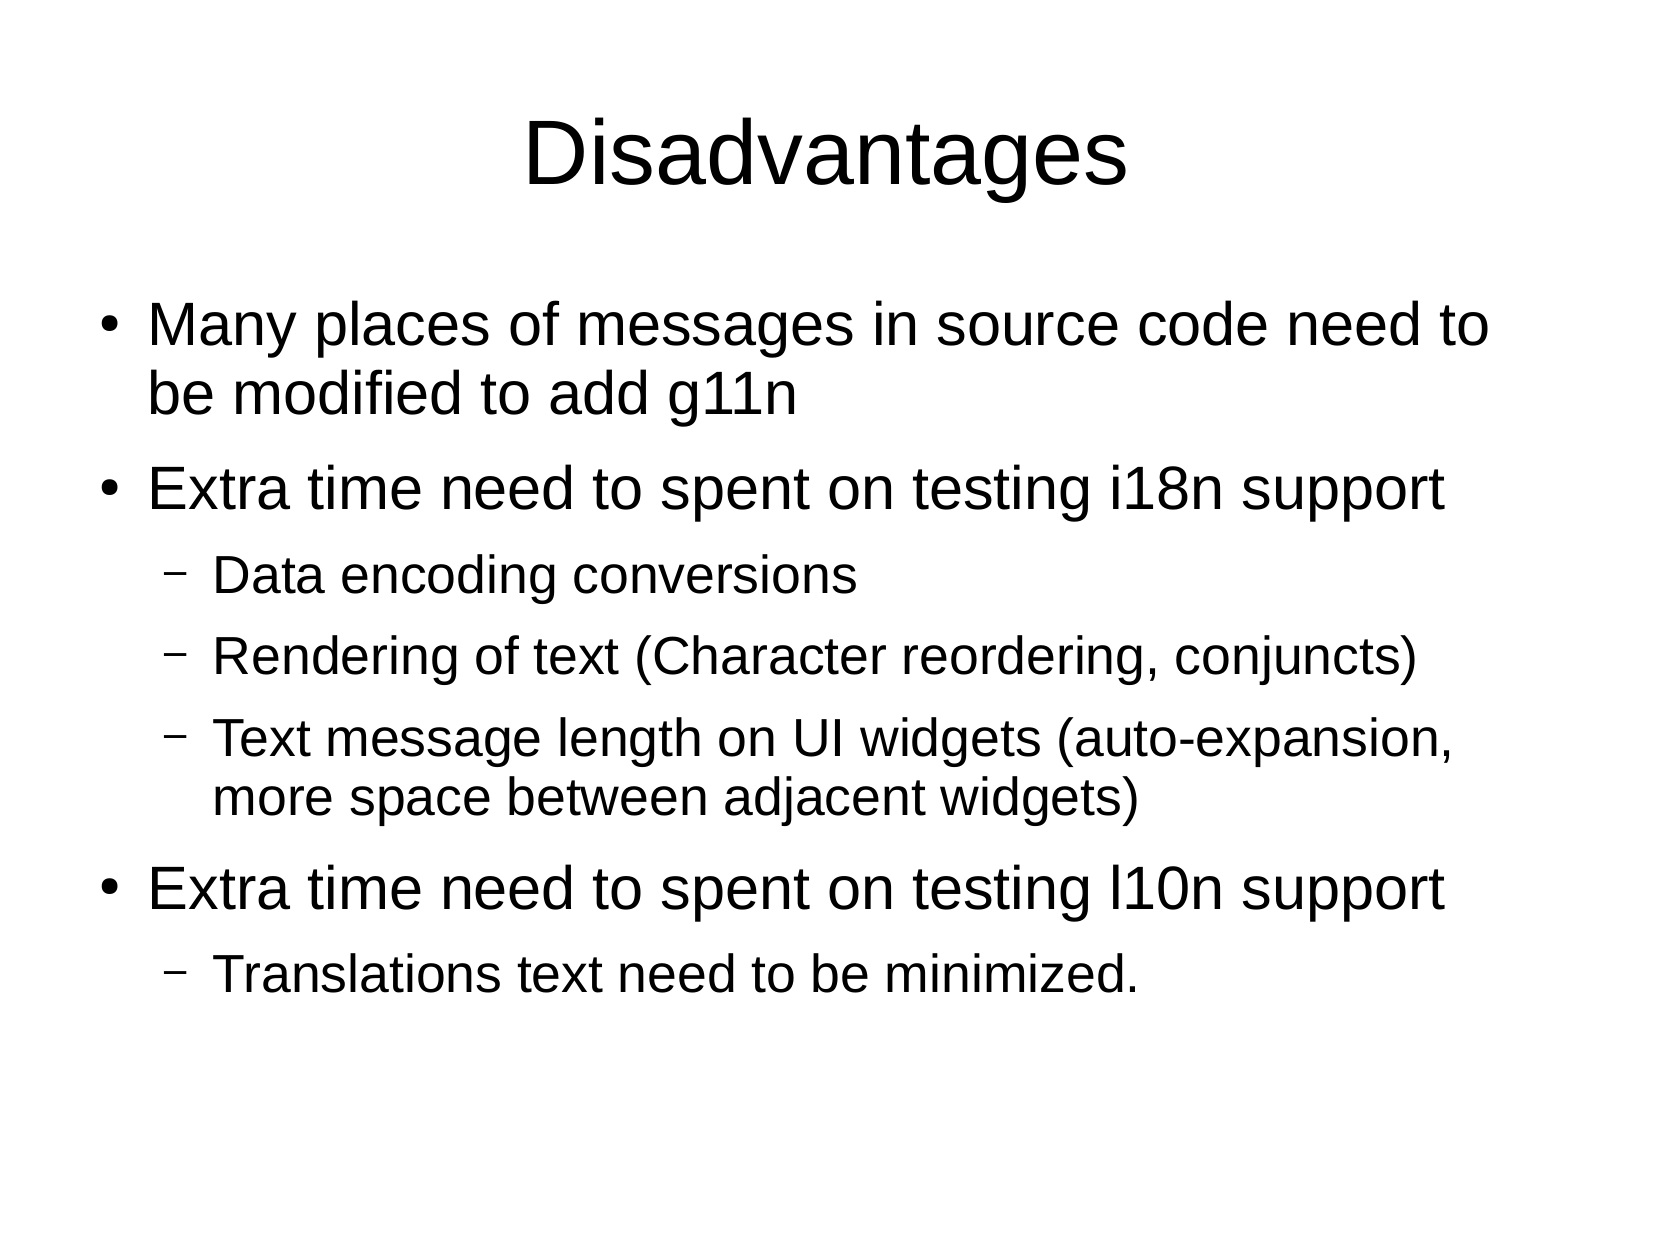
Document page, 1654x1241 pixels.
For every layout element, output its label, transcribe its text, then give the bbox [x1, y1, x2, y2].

title Disadvantages [82, 49, 1571, 257]
list Many places of messages in source code need to be modified to add g11n Extra time need to spent on testing i18n support Data encoding conversions Rendering of text (Character reordering, conjuncts) Text message length on UI widgets (auto-expansion, more space between adjacent widgets) Extra time need to spent on testing l10n support Translations text need to be minimized. [82, 290, 1571, 1010]
